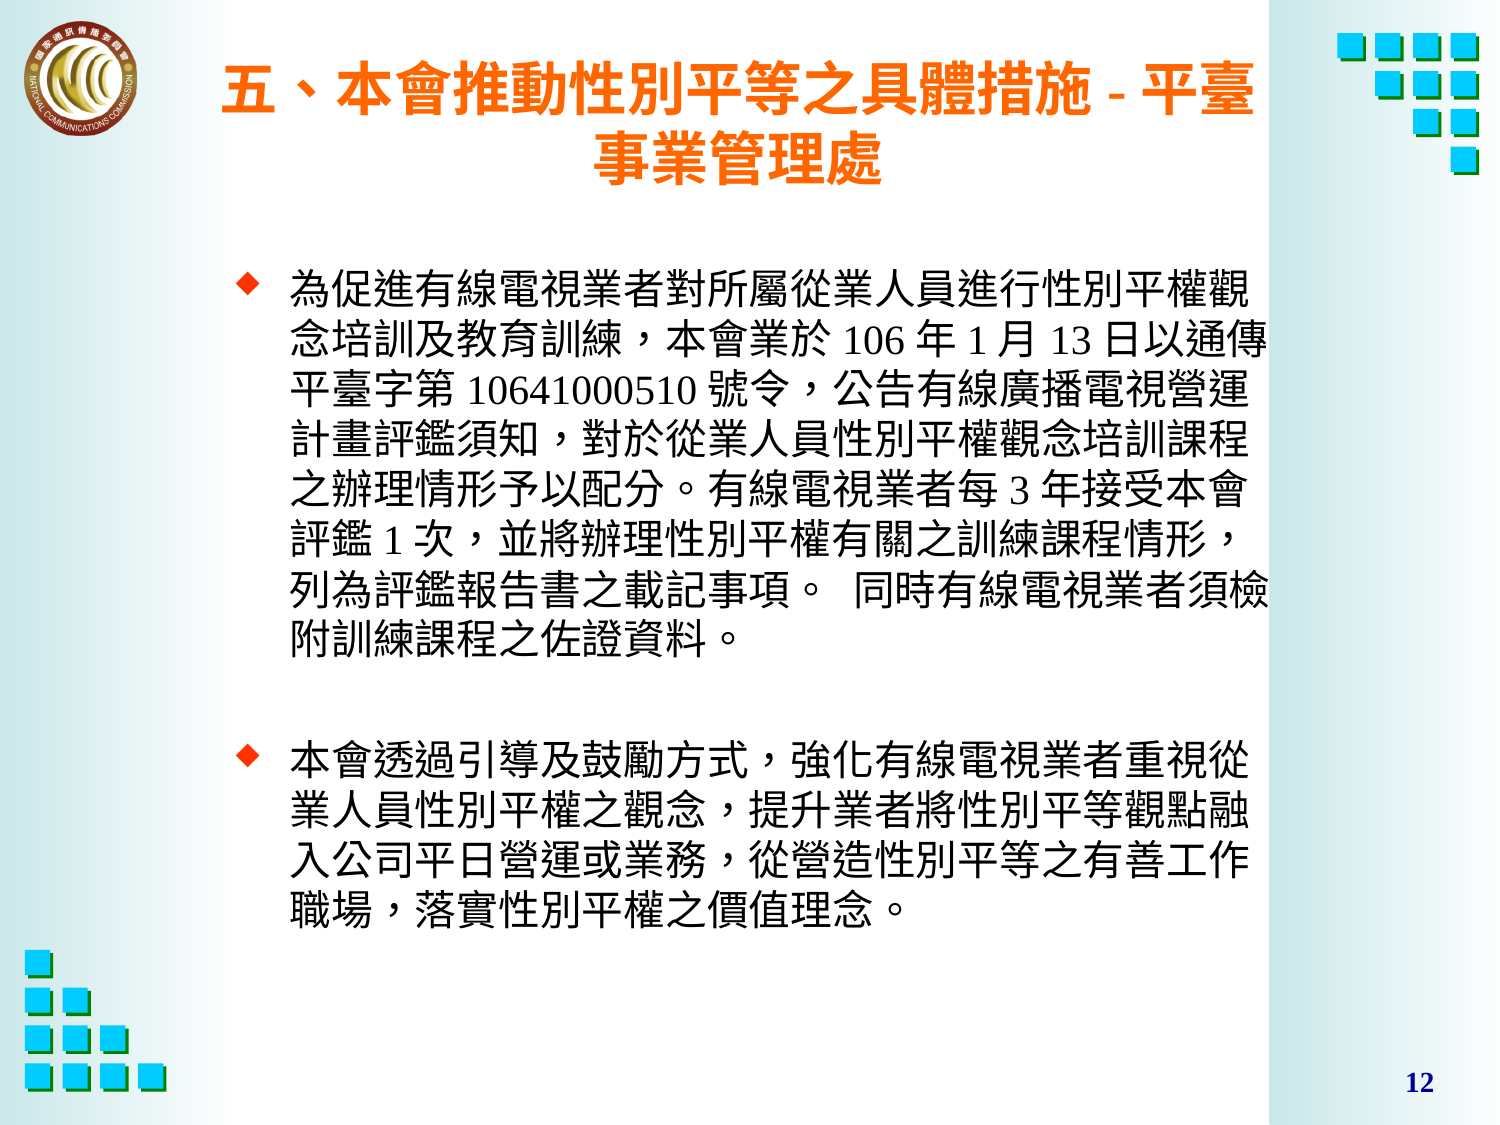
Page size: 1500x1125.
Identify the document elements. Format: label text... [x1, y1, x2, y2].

text_box 五、本會推動性別平等之具體措施-平臺事業管理處 [194, 59, 1282, 185]
picture [24, 21, 137, 136]
text_box 為促進有線電視業者對所屬從業人員進行性別平權觀念培訓及教育訓練，本會業於106年1月13日以通傳平臺字第10641000510號令，公告有線廣播電視營運計畫評鑑須知，對於從業人員性別平權觀念培訓課程之辦理情形予以配分。有線電視業者每3年接受本會評鑑1次，並將辦理性別平權有關之訓練課程情形，列為評鑑報告書之載記事項。 同時有線電視業者須檢附訓練課程之佐證資料。 本會透過引導及鼓勵方式，強化有線電視業者重視從業人員性別平權之觀念，提升業者將性別平等觀點融入公司平日營運或業務，從營造性別平等之有善工作職場，落實性別平權之價值理念。 [218, 255, 1306, 681]
